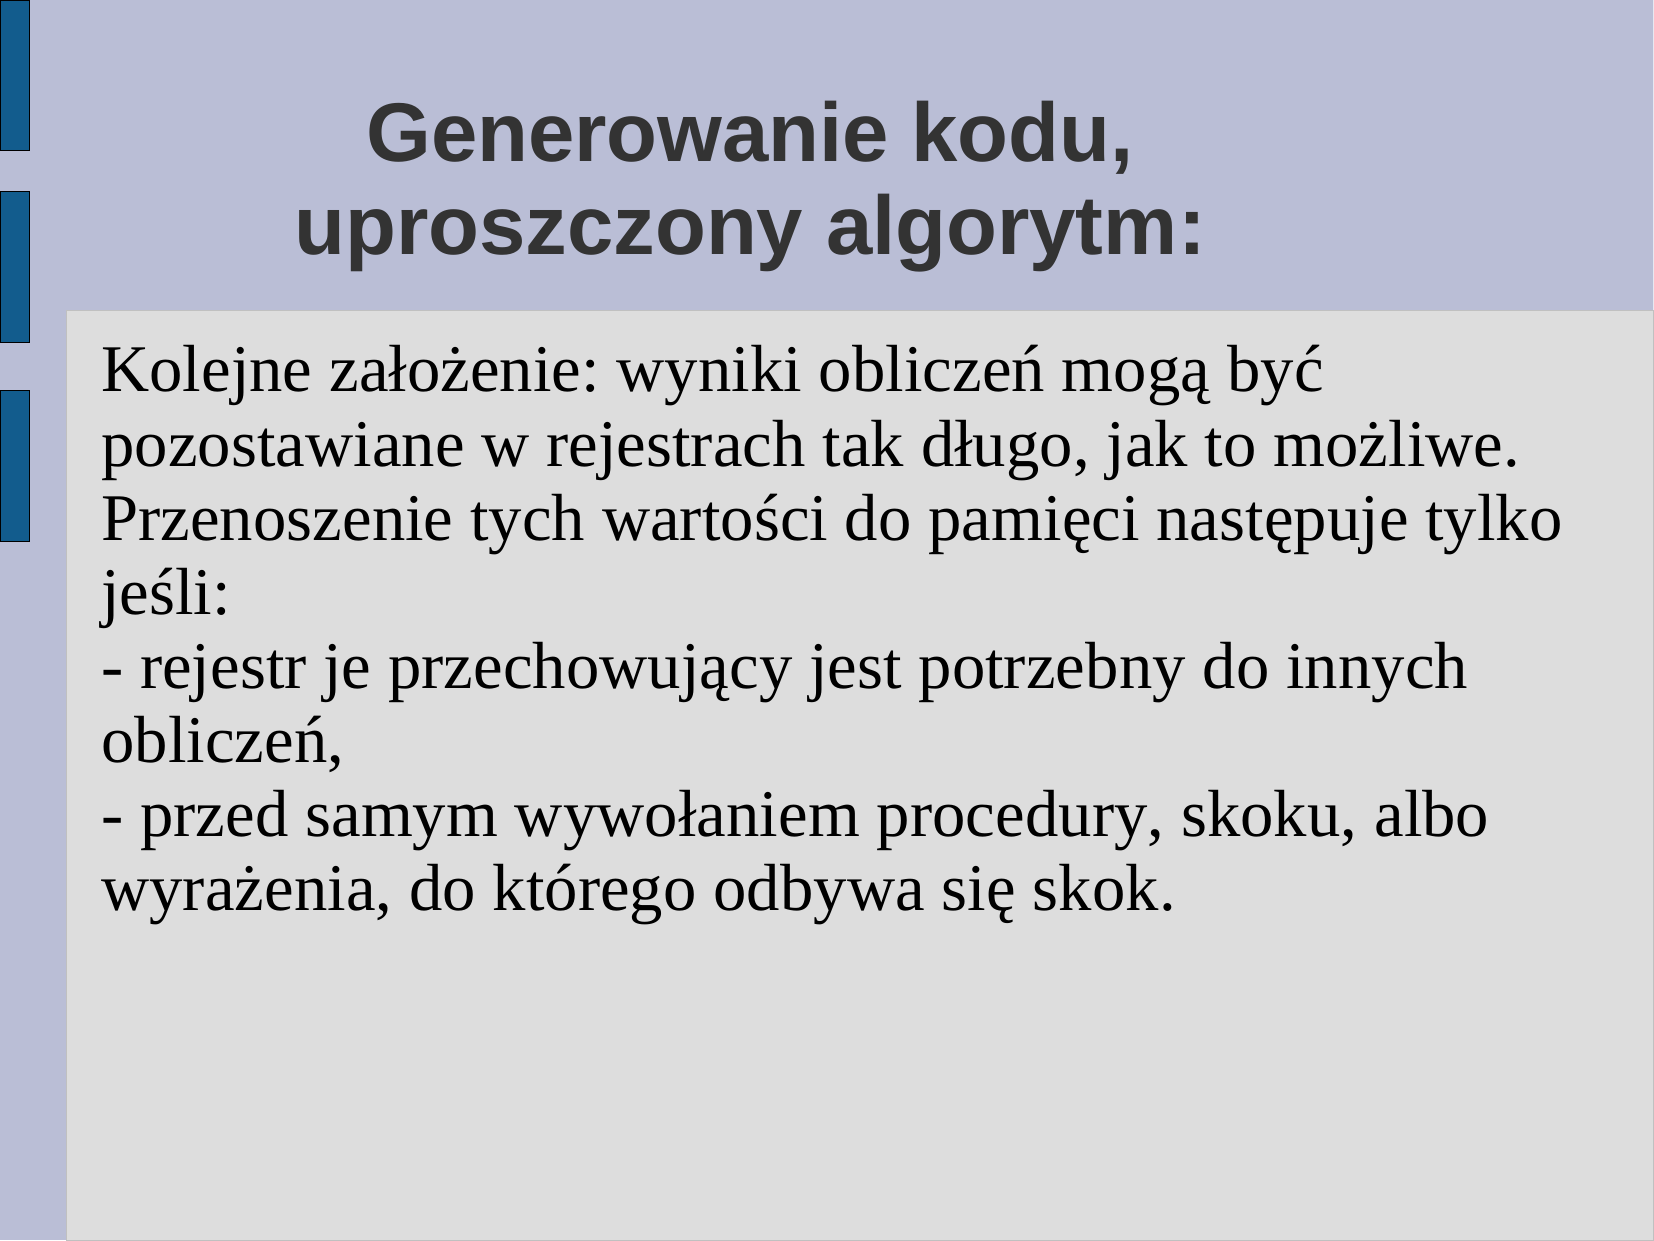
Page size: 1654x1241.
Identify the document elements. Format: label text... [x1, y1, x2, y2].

title Generowanie kodu, uproszczony algorytm: [112, 78, 1388, 280]
text_box Kolejne założenie: wyniki obliczeń mogą być pozostawiane w rejestrach tak długo, jak to możliwe. Przenoszenie tych wartości do pamięci następuje tylko jeśli: - rejestr je przechowujący jest potrzebny do innych obliczeń, - przed samym wywołaniem procedury, skoku, albo wyrażenia, do którego odbywa się skok. [101, 332, 1625, 953]
